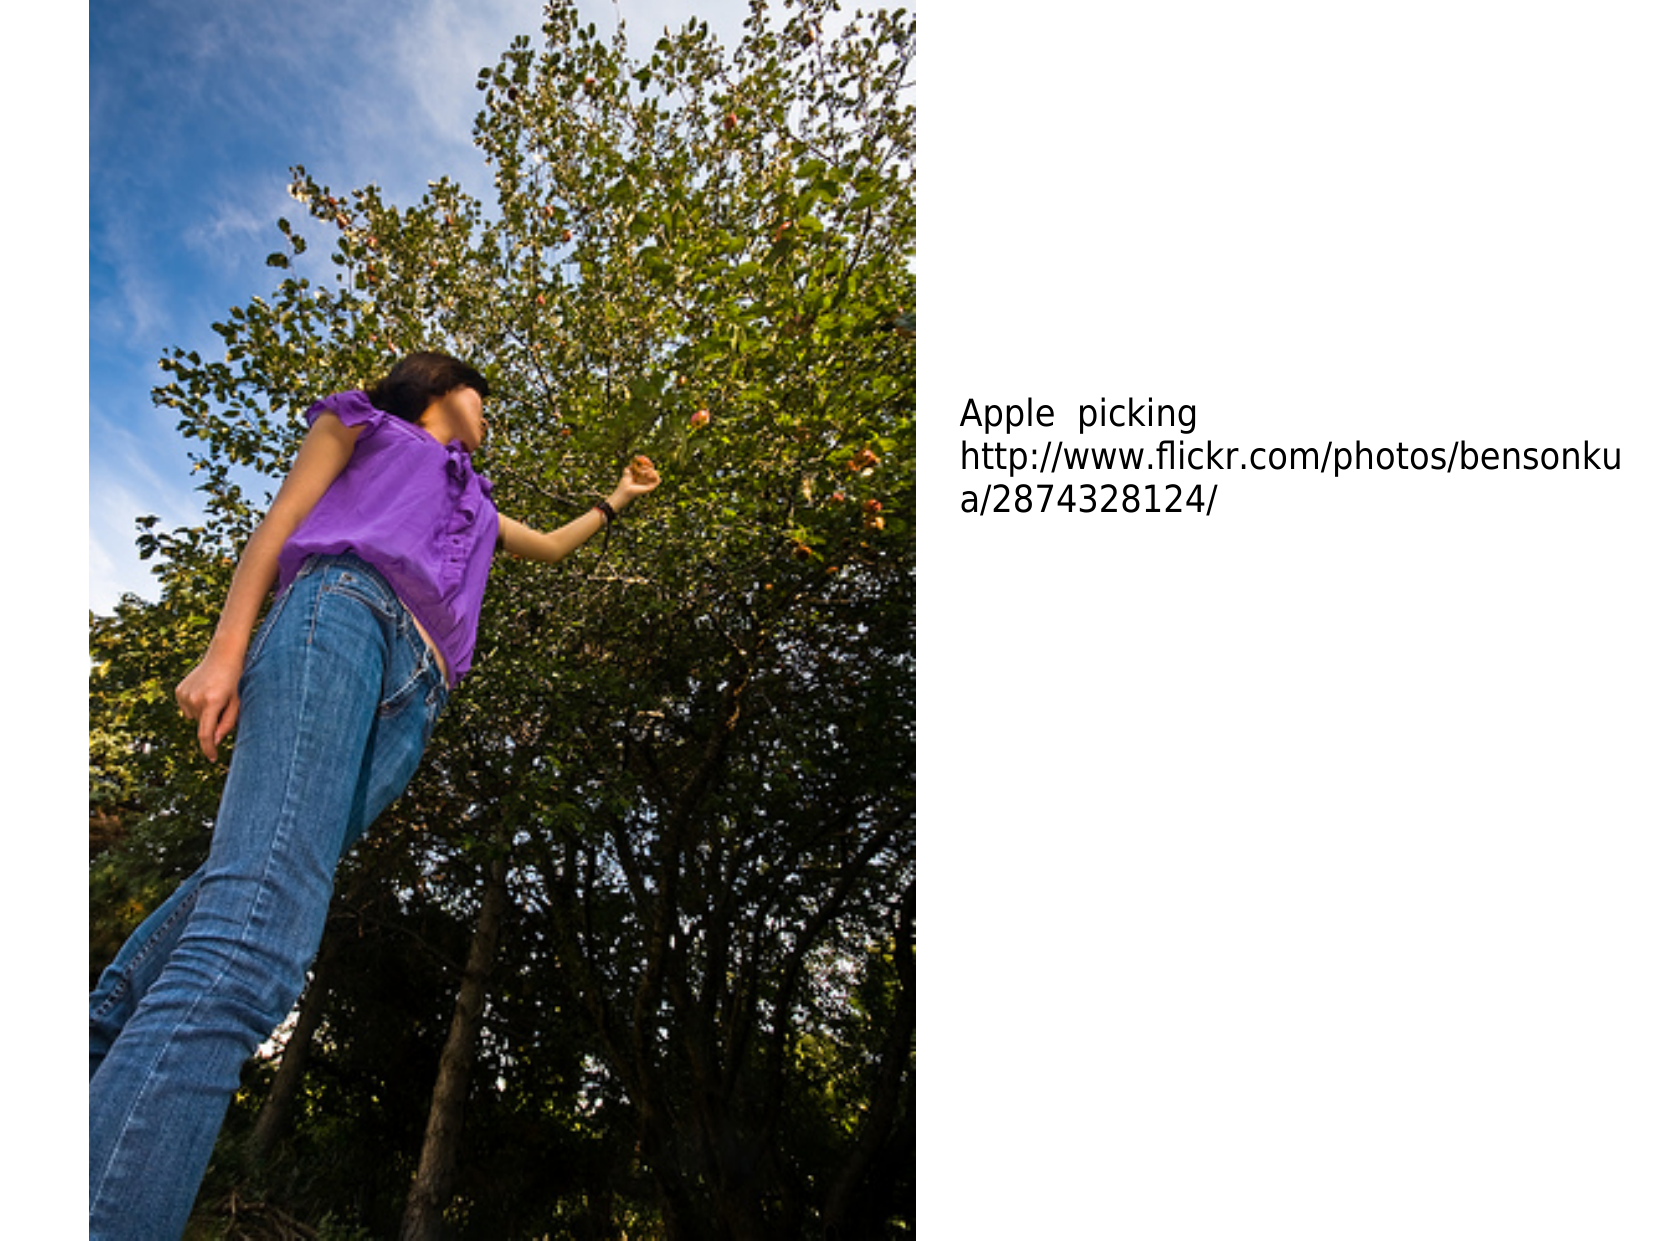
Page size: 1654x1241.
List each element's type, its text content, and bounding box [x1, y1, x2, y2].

text_box Apple picking http://www.flickr.com/photos/bensonkua/2874328124/ [944, 383, 1654, 621]
picture [89, 0, 916, 1241]
